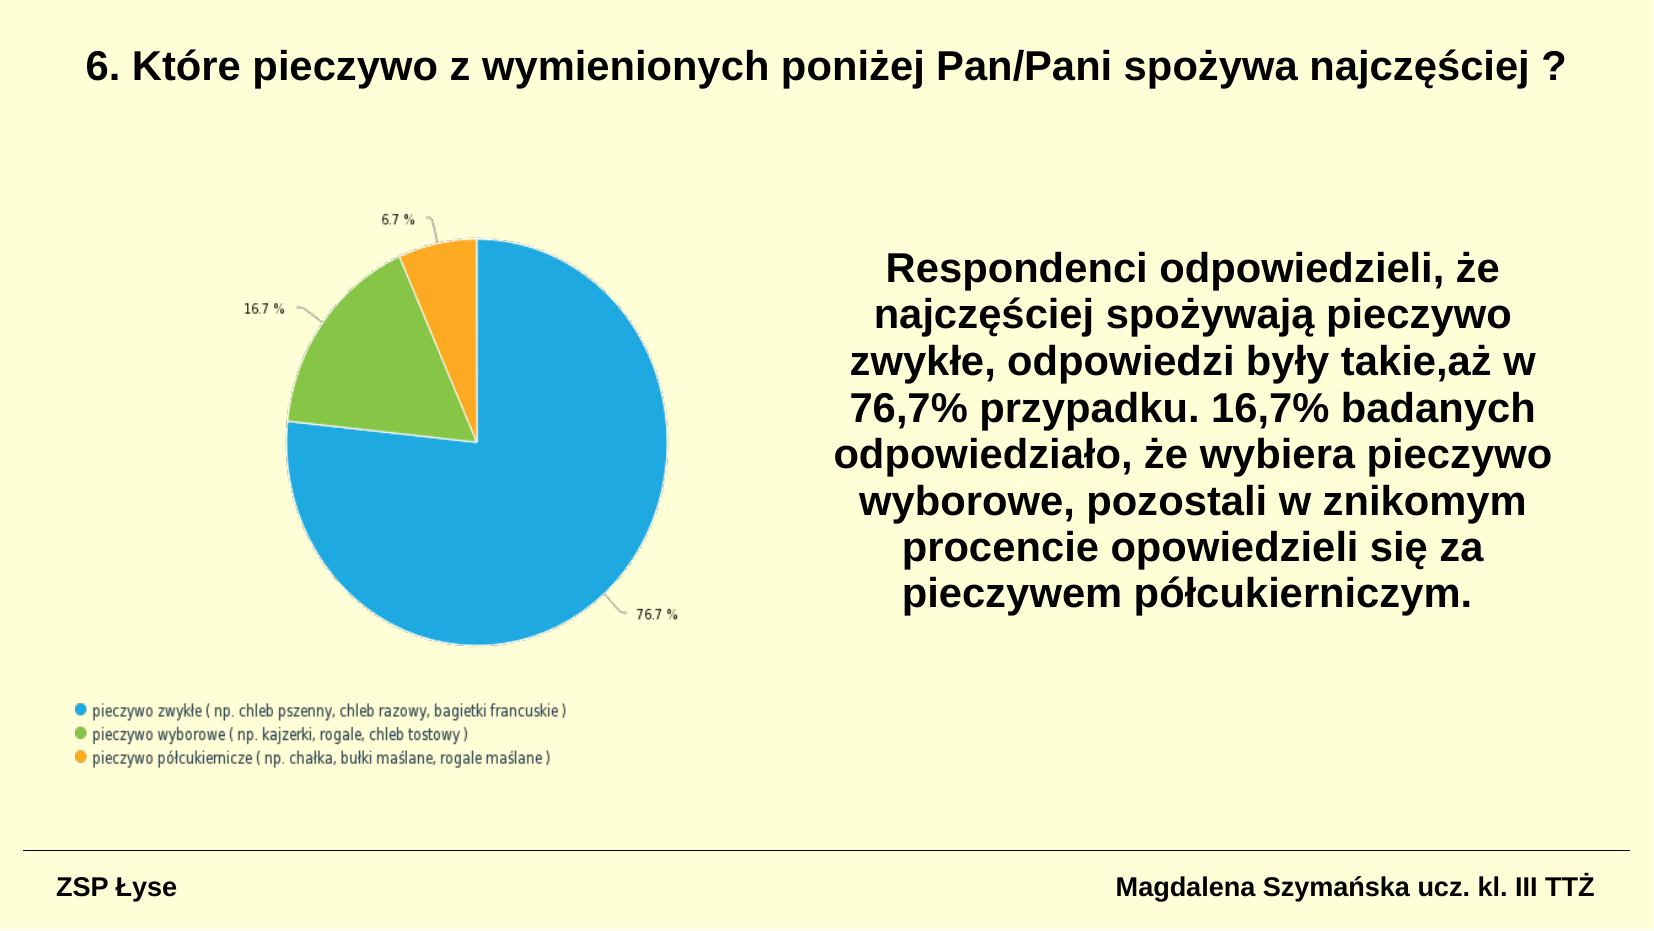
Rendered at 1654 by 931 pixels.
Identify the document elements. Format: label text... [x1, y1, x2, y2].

text_box Respondenci odpowiedzieli, że najczęściej spożywają pieczywo zwykłe, odpowiedzi były takie,aż w 76,7% przypadku. 16,7% badanych odpowiedziało, że wybiera pieczywo wyborowe, pozostali w znikomym procencie opowiedzieli się za pieczywem półcukierniczym. [814, 237, 1571, 625]
text_box ZSP Łyse Magdalena Szymańska ucz. kl. III TTŻ [41, 864, 1619, 922]
text_box 6. Które pieczywo z wymienionych poniżej Pan/Pani spożywa najczęściej ? [70, 35, 1583, 107]
picture [47, 188, 886, 798]
